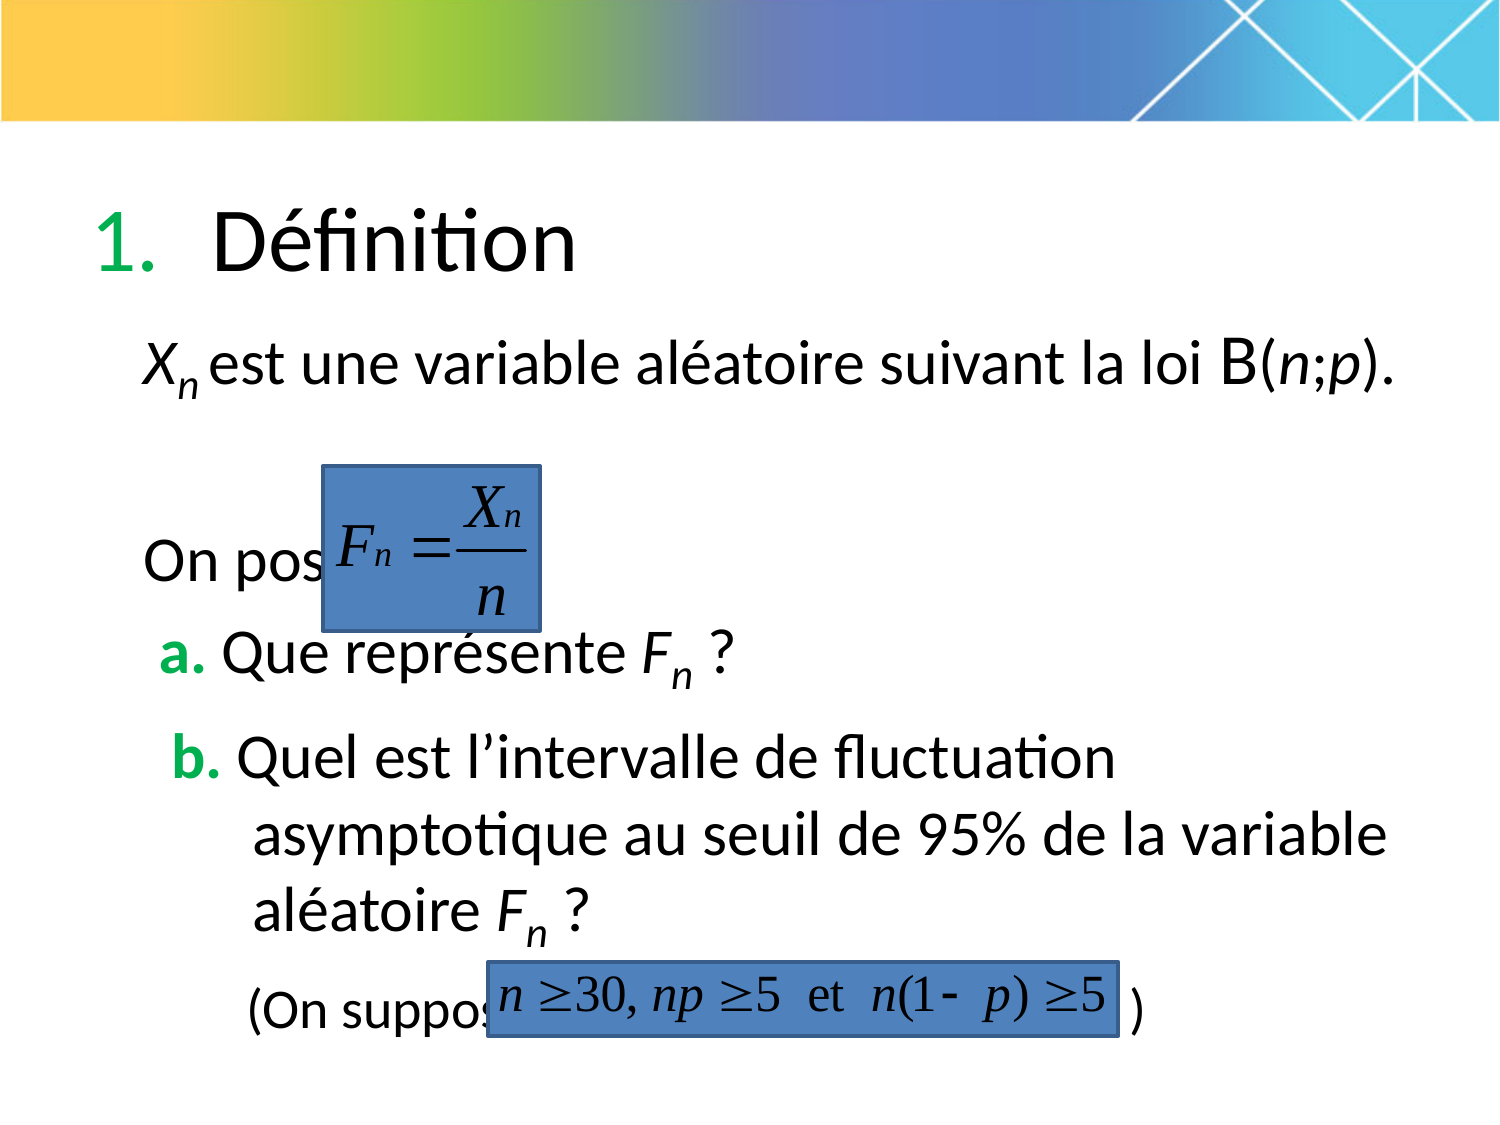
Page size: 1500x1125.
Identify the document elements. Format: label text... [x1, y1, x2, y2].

list Xn est une variable aléatoire suivant la loi B(n;p). On pose a. Que représente Fn ? b. Quel est l’intervalle de fluctuation asymptotique au seuil de 95% de la variable aléatoire Fn ? (On suppose ) [75, 304, 1426, 1067]
chart [490, 964, 1117, 1034]
chart [324, 467, 538, 629]
title Définition [75, 164, 1426, 304]
